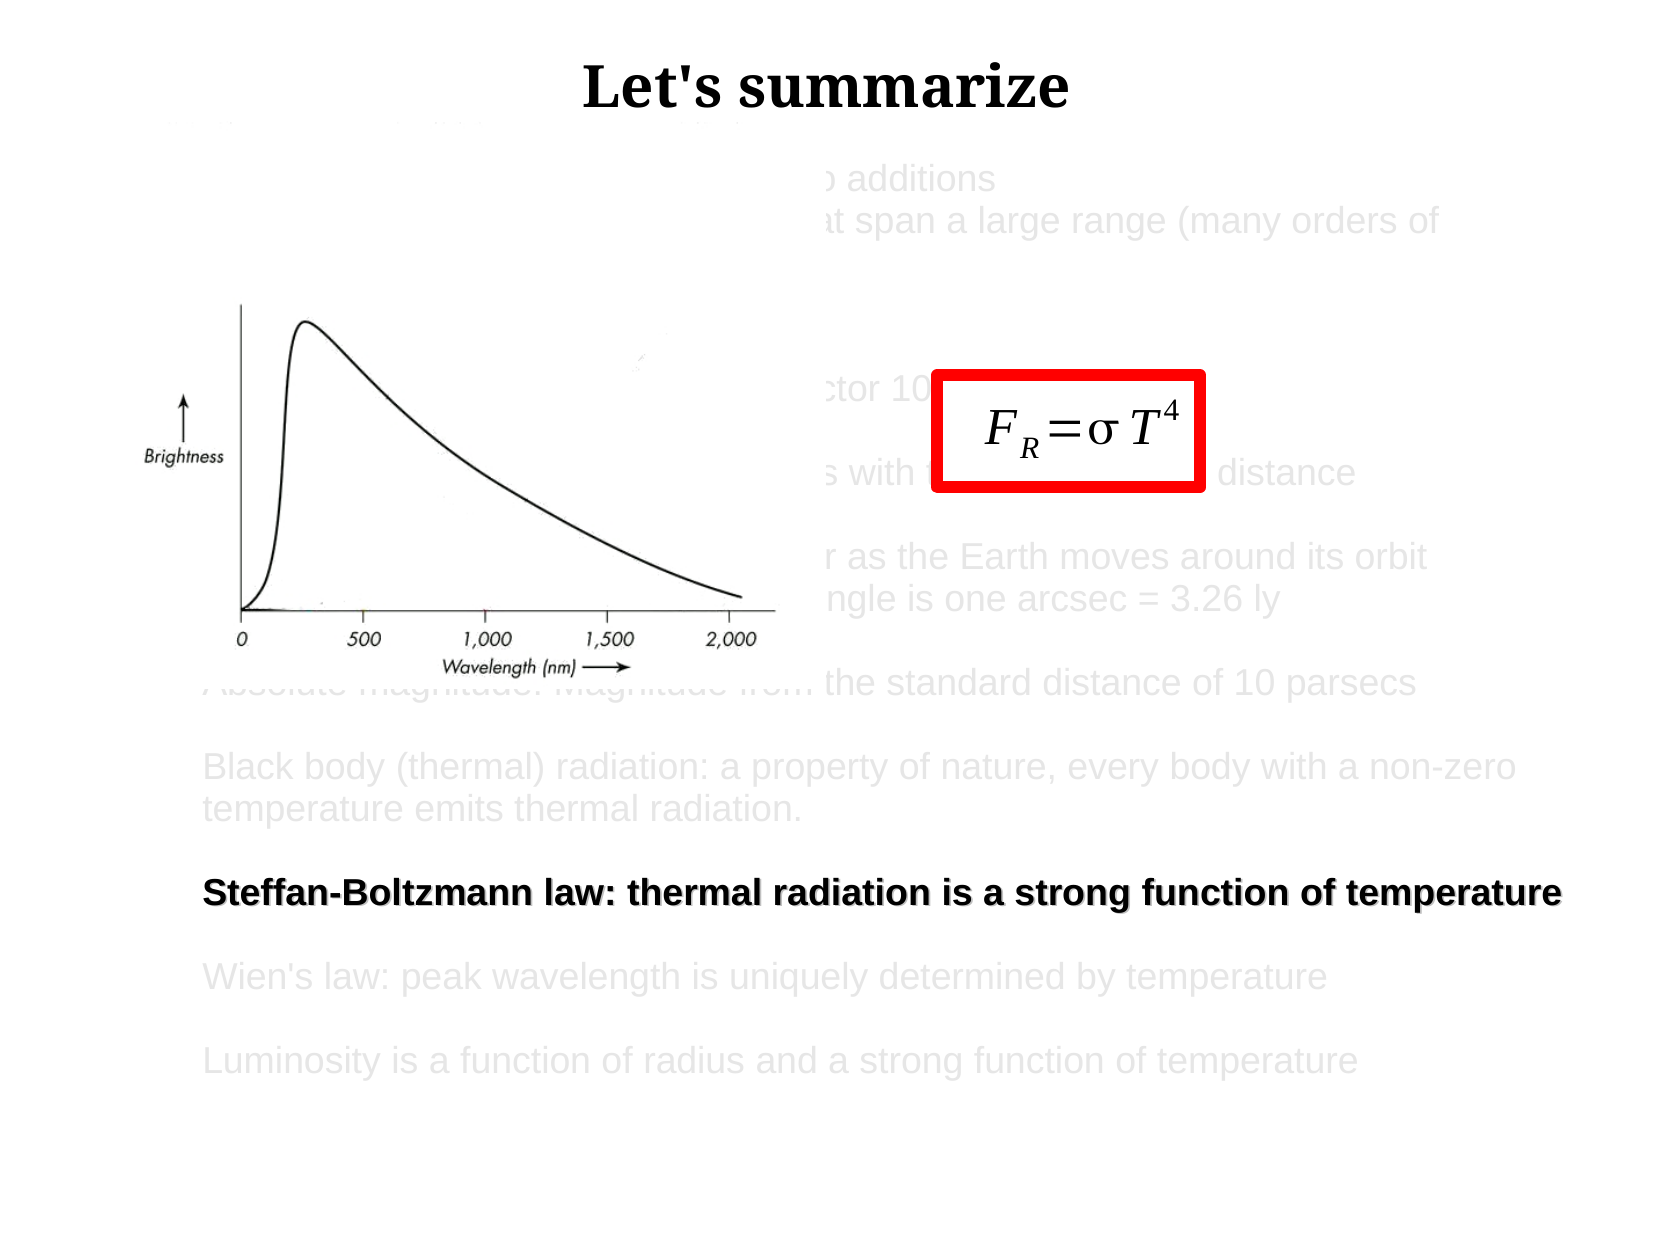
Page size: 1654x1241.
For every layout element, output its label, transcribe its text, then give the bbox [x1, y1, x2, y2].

text_box Logarithms convert multiplications into additions Useful when dealing with numbers that span a large range (many orders of magnitude) Magnitude scale: A reverse scale Logarithmic: 5 magnitudes mean a factor 100 in brightness Physical brightness is called Flux, falls with the square of the distance Parallax: apparent movement of a star as the Earth moves around its orbit Parsec: distance where the parallax angle is one arcsec = 3.26 ly Absolute magnitude: Magnitude from the standard distance of 10 parsecs Black body (thermal) radiation: a property of nature, every body with a non-zero temperature emits thermal radiation. Steffan-Boltzmann law: thermal radiation is a strong function of temperature Wien's law: peak wavelength is uniquely determined by temperature Luminosity is a function of radius and a strong function of temperature [187, 150, 1613, 1241]
picture [75, 112, 826, 689]
text_box Let's summarize [0, 37, 1654, 129]
chart [967, 393, 1193, 466]
text_box [937, 374, 1200, 488]
